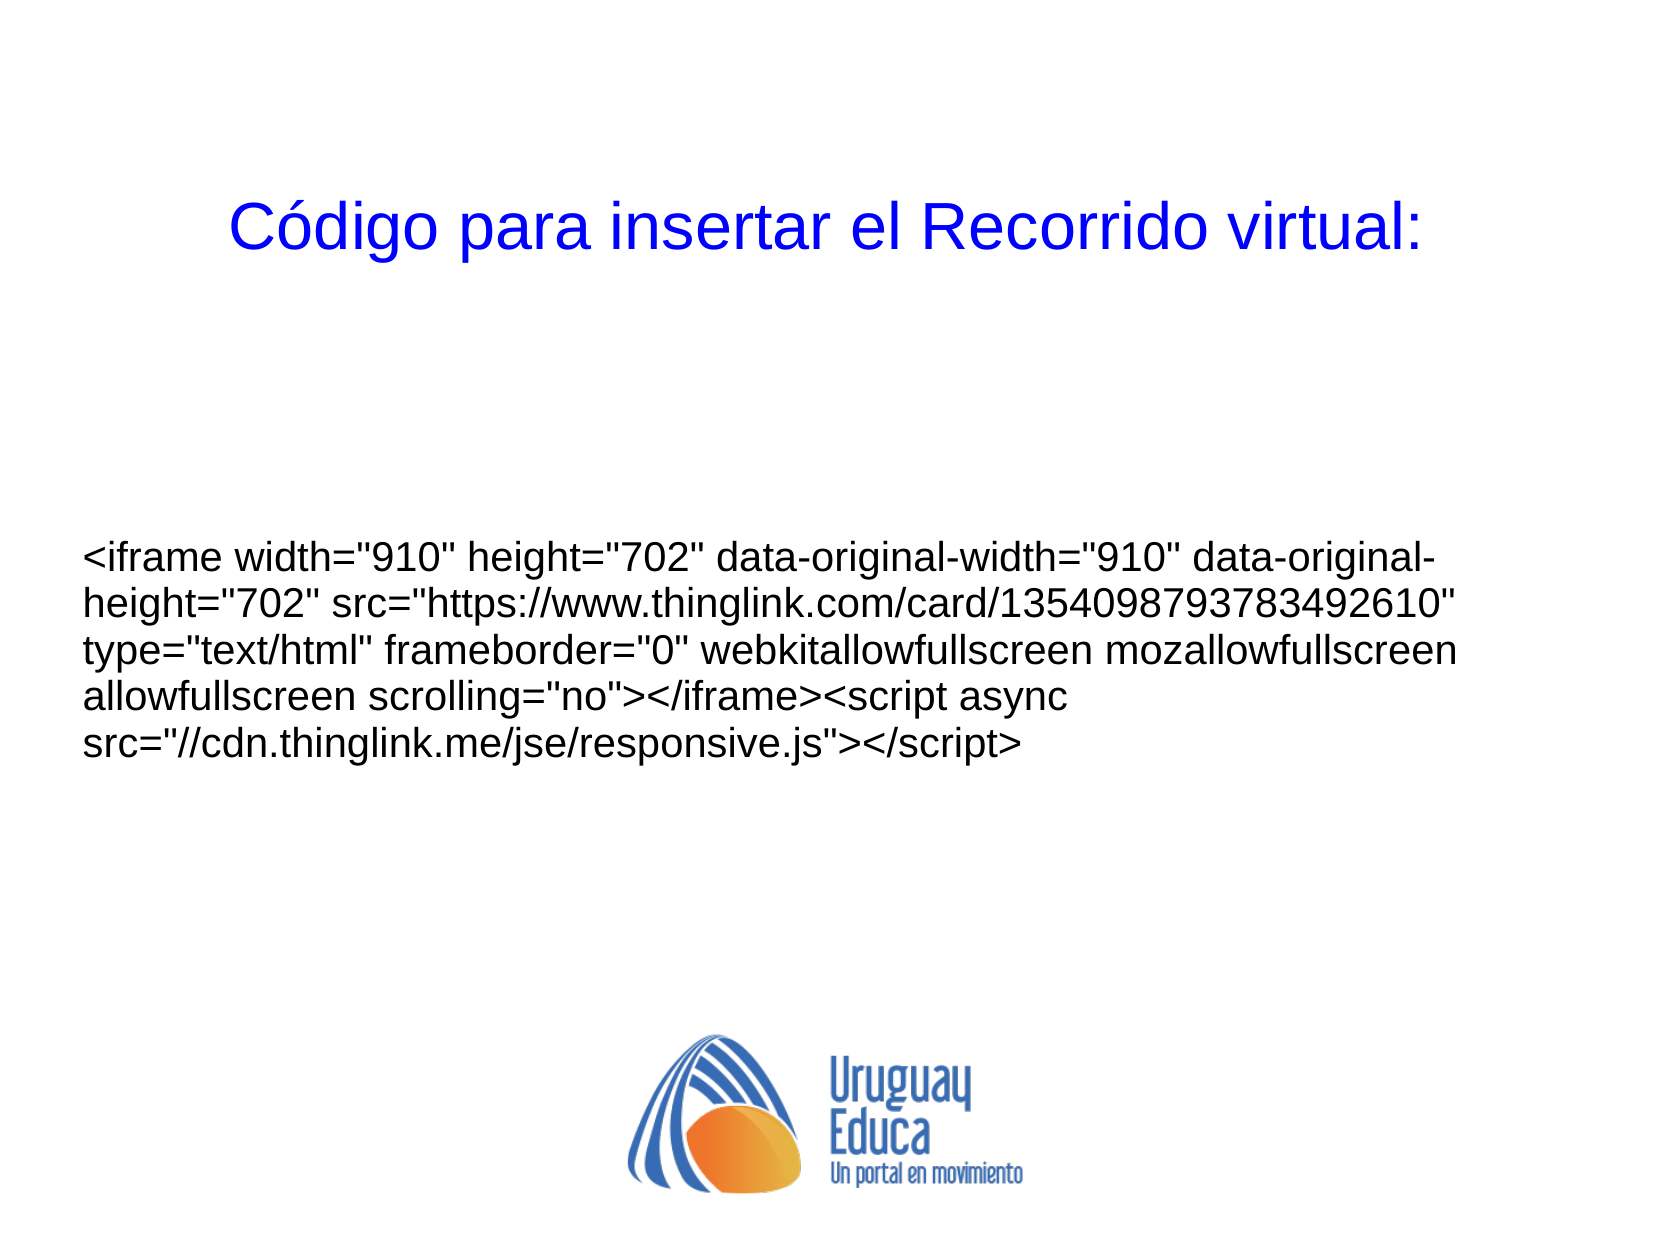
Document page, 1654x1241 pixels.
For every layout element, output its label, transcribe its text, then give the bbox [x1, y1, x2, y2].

subtitle <iframe width="910" height="702" data-original-width="910" data-original-height="702" src="https://www.thinglink.com/card/1354098793783492610" type="text/html" frameborder="0" webkitallowfullscreen mozallowfullscreen allowfullscreen scrolling="no"></iframe><script async src="//cdn.thinglink.me/jse/responsive.js"></script> [82, 290, 1571, 1010]
picture [622, 1010, 1032, 1241]
title Código para insertar el Recorrido virtual: [82, 39, 1571, 290]
